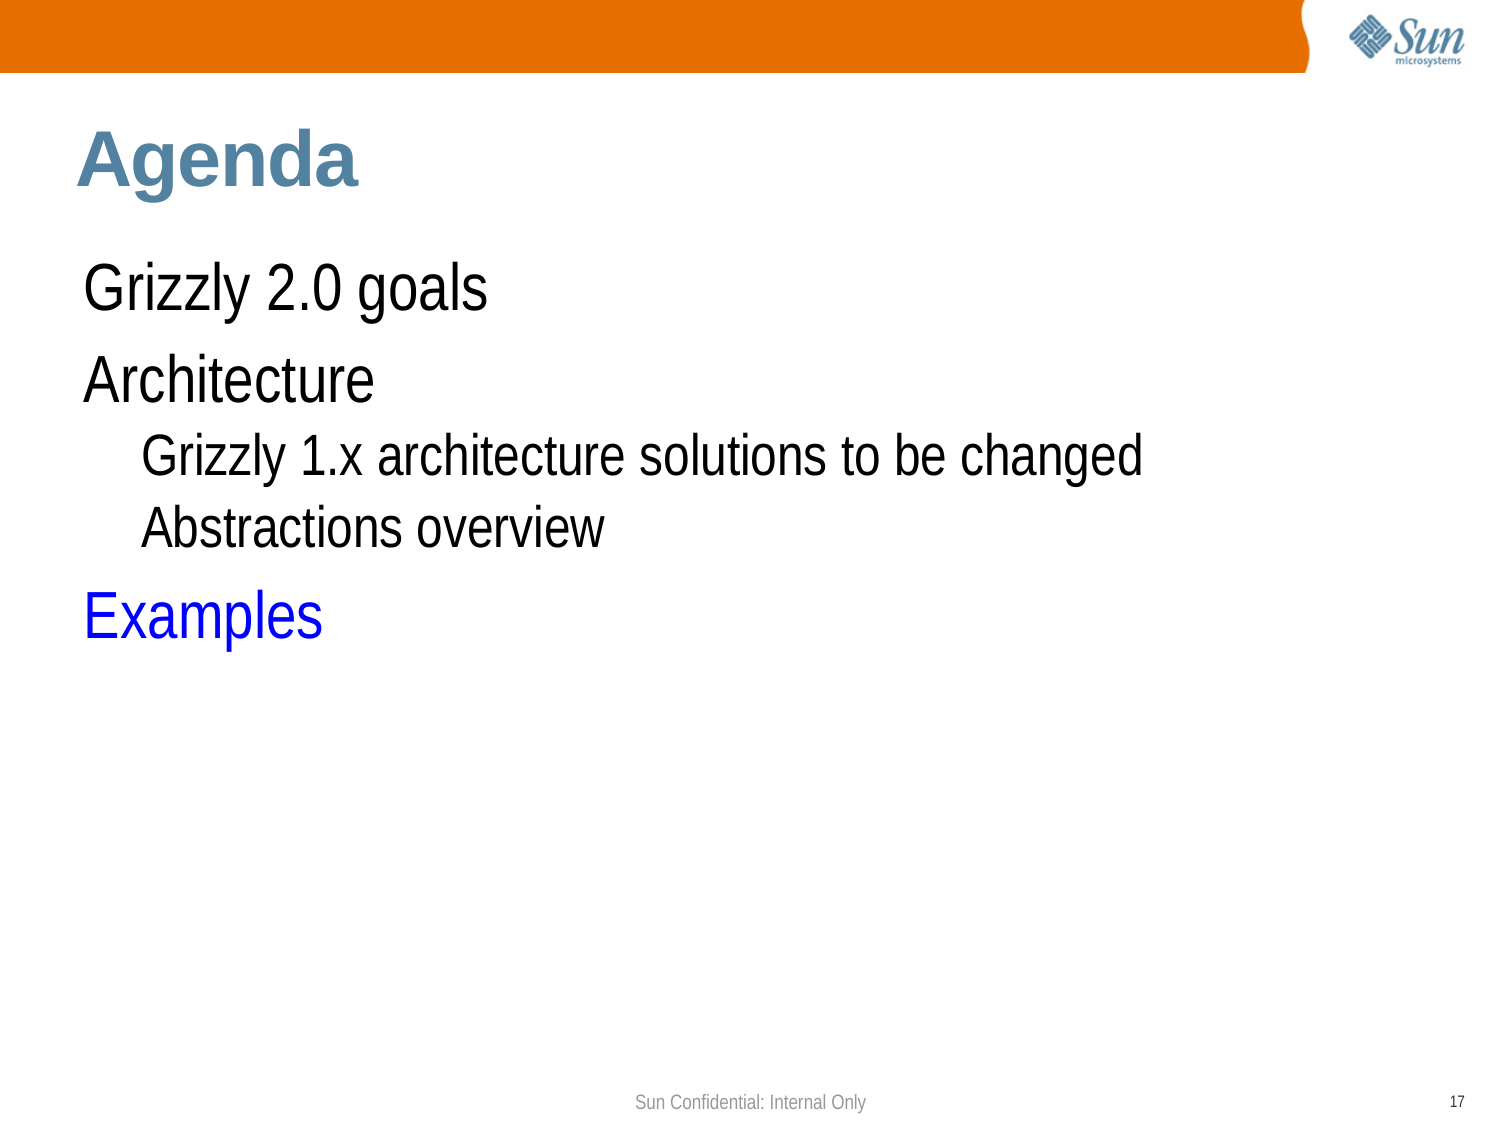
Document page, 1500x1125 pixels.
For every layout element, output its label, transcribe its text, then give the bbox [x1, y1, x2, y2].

title Agenda [75, 123, 1437, 227]
picture [0, 0, 1500, 73]
list Grizzly 2.0 goals Architecture Grizzly 1.x architecture solutions to be changed Abstractions overview Examples [64, 258, 1401, 1062]
